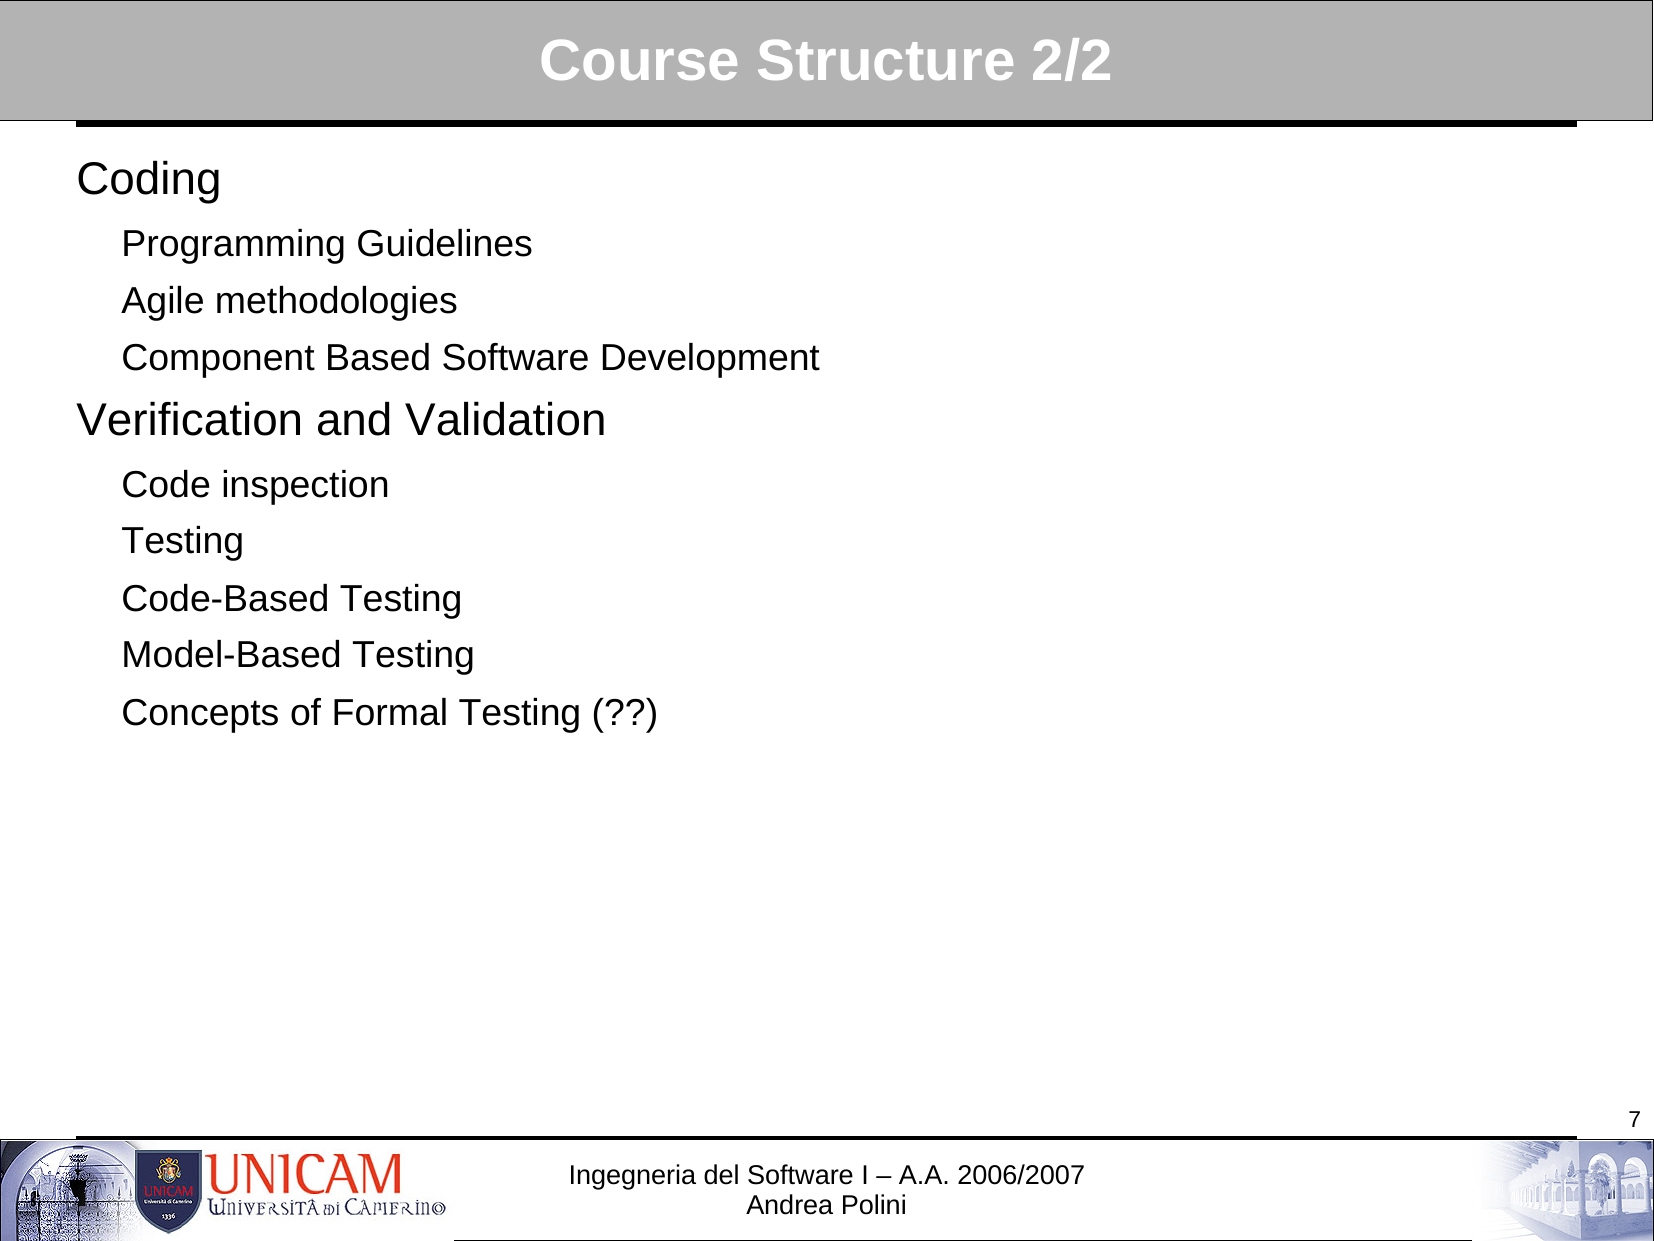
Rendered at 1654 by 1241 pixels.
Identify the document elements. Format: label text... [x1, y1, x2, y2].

picture [1472, 1141, 1653, 1241]
picture [0, 1141, 454, 1241]
list Coding Programming Guidelines Agile methodologies Component Based Software Development Verification and Validation Code inspection Testing Code-Based Testing Model-Based Testing Concepts of Formal Testing (??) [76, 152, 1577, 892]
title Course Structure 2/2 [0, 0, 1653, 121]
